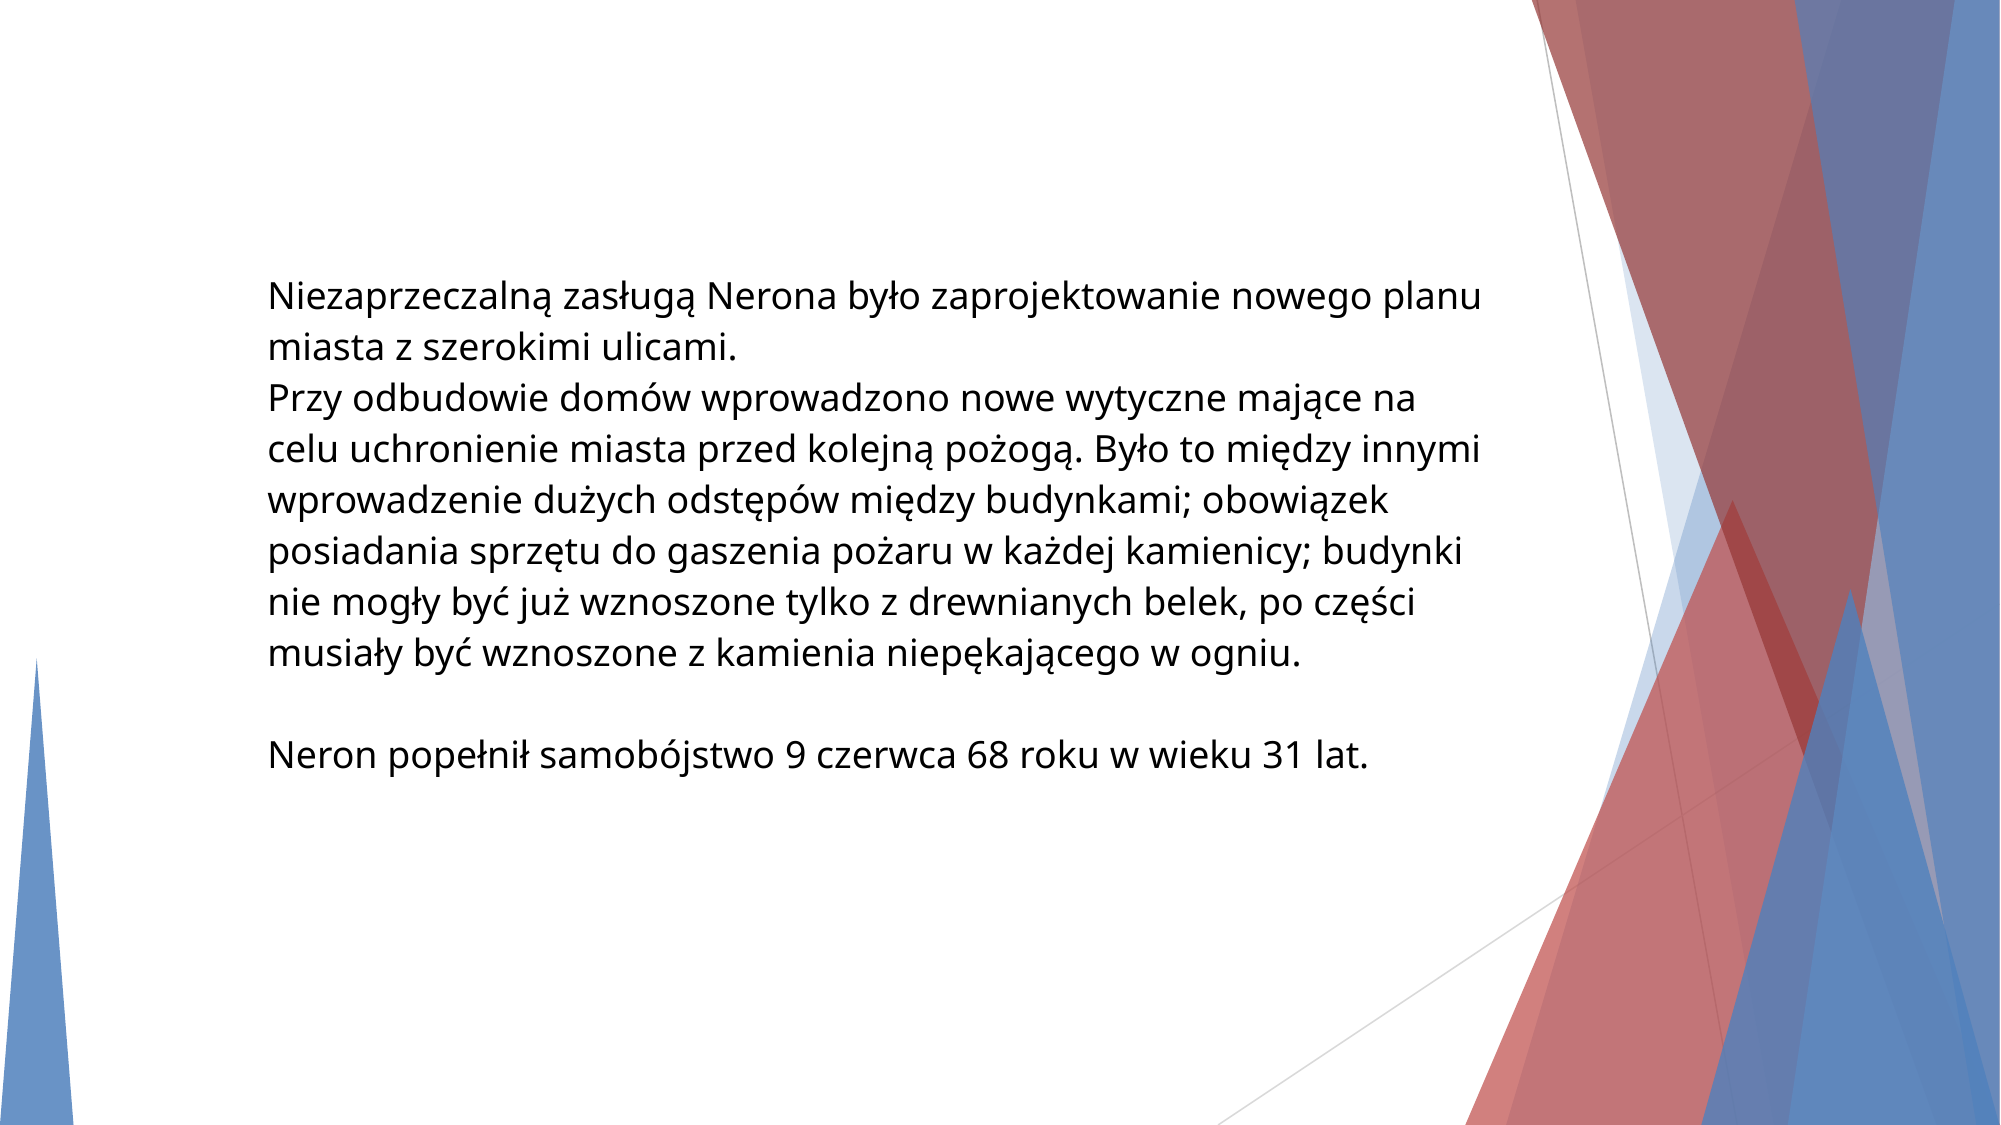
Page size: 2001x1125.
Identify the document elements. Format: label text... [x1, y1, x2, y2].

text_box Niezaprzeczalną zasługą Nerona było zaprojektowanie nowego planu miasta z szerokimi ulicami. Przy odbudowie domów wprowadzono nowe wytyczne mające na celu uchronienie miasta przed kolejną pożogą. Było to między innymi wprowadzenie dużych odstępów między budynkami; obowiązek posiadania sprzętu do gaszenia pożaru w każdej kamienicy; budynki nie mogły być już wznoszone tylko z drewnianych belek, po części musiały być wznoszone z kamienia niepękającego w ogniu. Neron popełnił samobójstwo 9 czerwca 68 roku w wieku 31 lat. [252, 262, 1500, 839]
